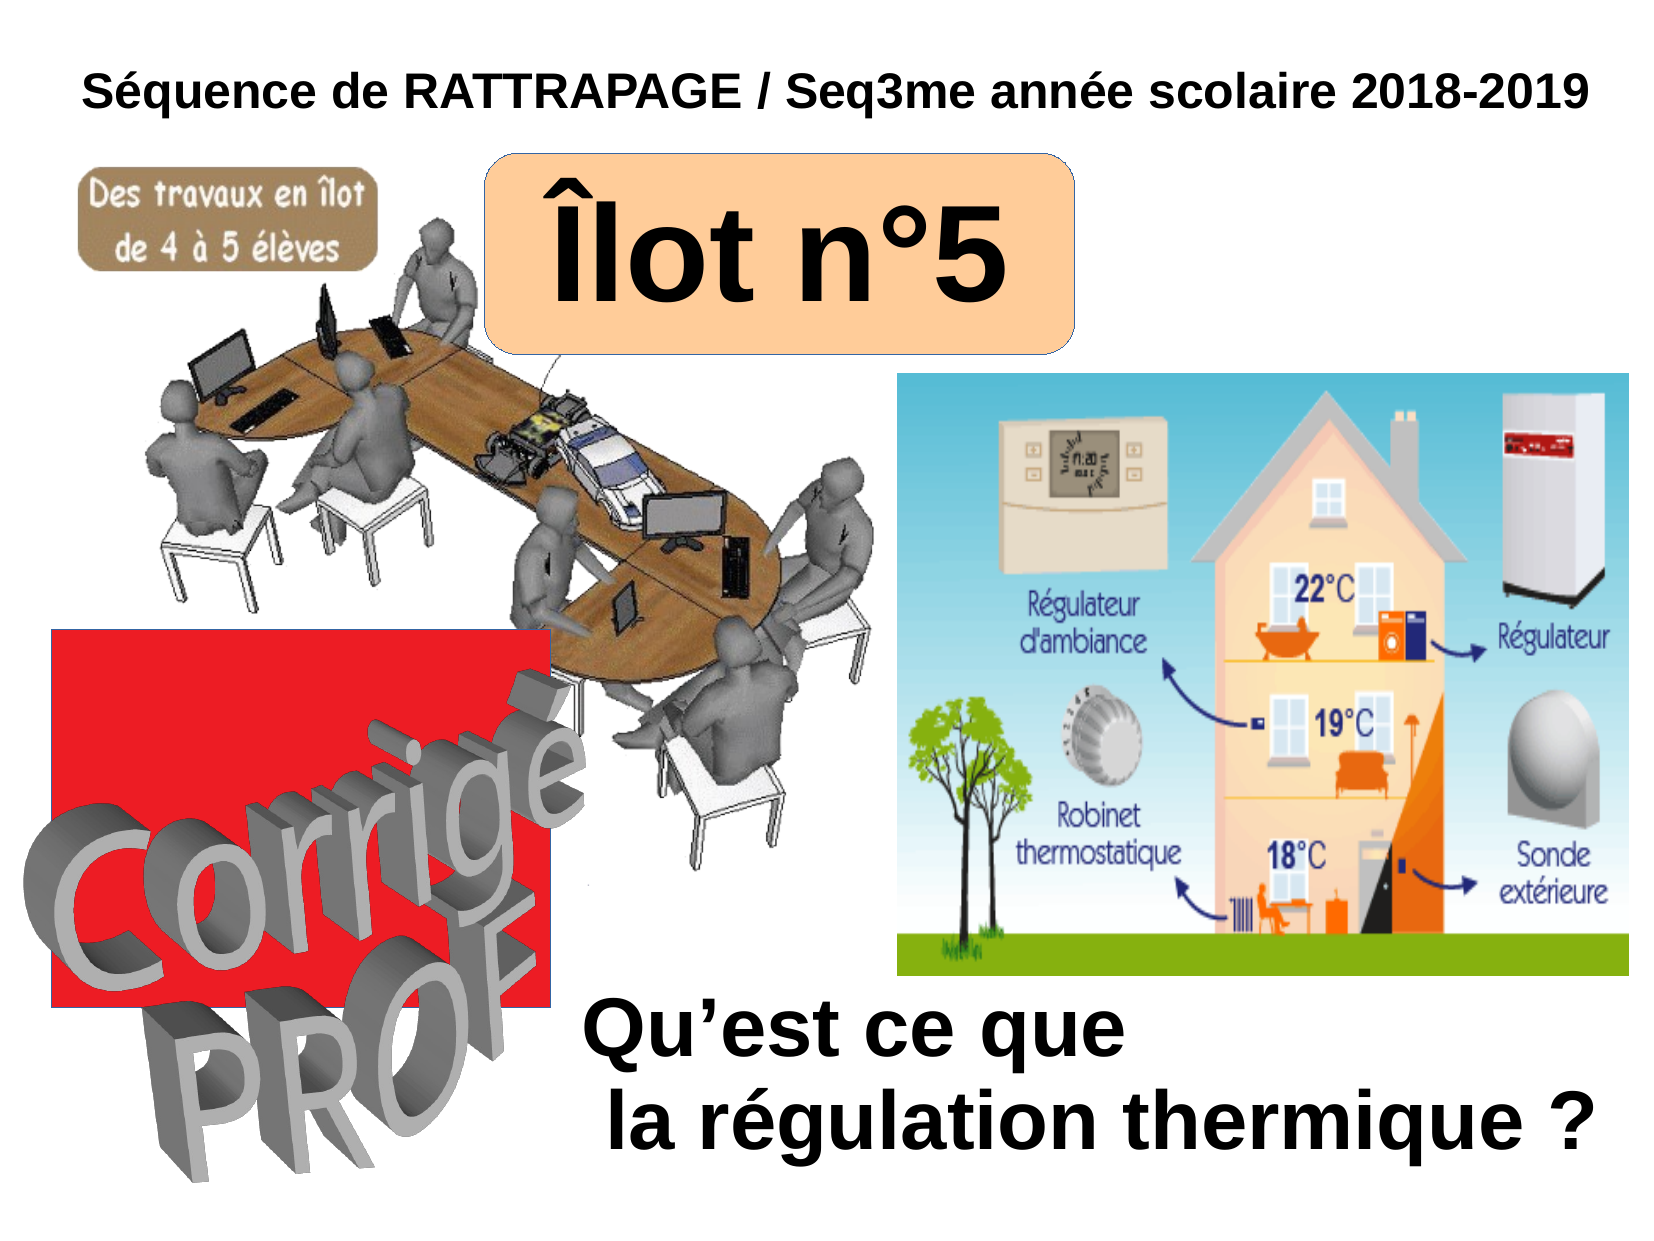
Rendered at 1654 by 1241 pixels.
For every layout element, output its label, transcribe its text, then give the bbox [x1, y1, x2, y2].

text_box Séquence de RATTRAPAGE / Seq3me année scolaire 2018-2019 [67, 56, 1615, 127]
text_box Qu’est ce que la régulation thermique ? [566, 973, 1630, 1175]
picture [67, 153, 1629, 976]
text_box [501, 811, 551, 1008]
text_box [402, 990, 419, 1008]
text_box [194, 864, 215, 923]
text_box [51, 629, 551, 1008]
text_box [428, 854, 455, 885]
text_box Îlot n°5 [484, 153, 1075, 355]
